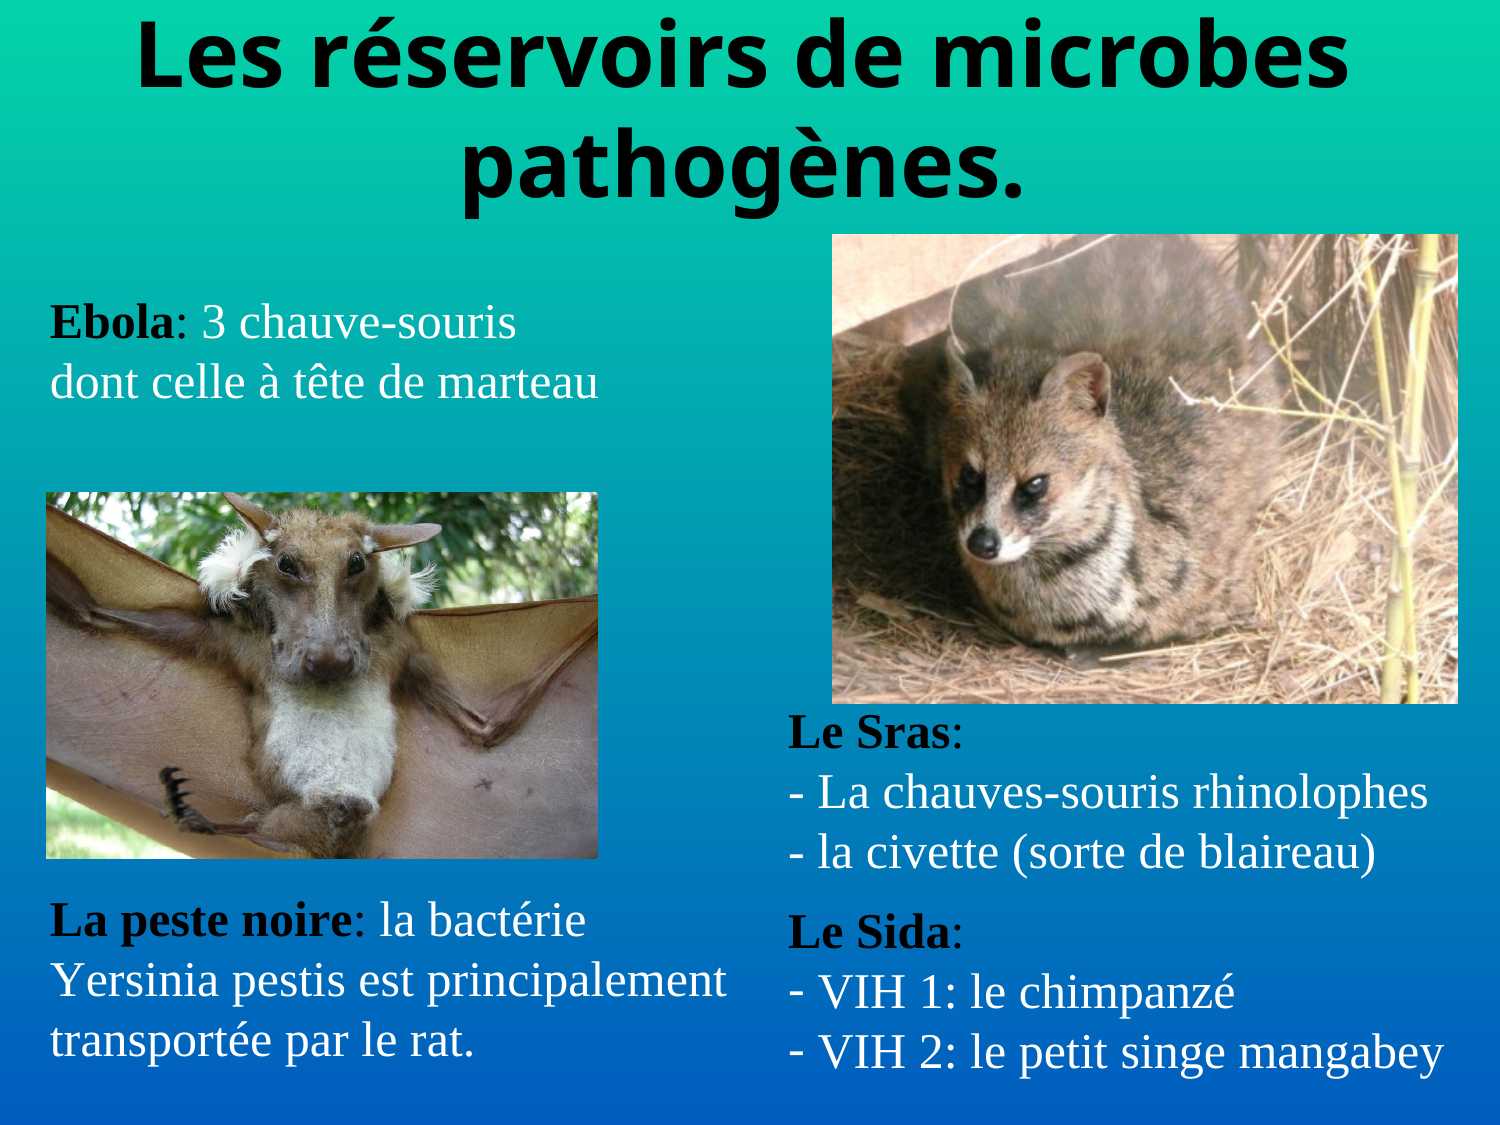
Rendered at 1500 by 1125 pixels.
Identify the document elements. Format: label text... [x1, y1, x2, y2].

text_box Ebola: 3 chauve-souris dont celle à tête de marteau [35, 281, 633, 417]
text_box Le Sida: VIH 1: le chimpanzé VIH 2: le petit singe mangabey [773, 890, 1465, 1087]
title Les réservoirs de microbes pathogènes. [105, 0, 1381, 211]
picture [0, 234, 1500, 859]
text_box La peste noire: la bactérie Yersinia pestis est principalement transportée par le rat. [35, 878, 762, 1075]
text_box Le Sras: - La chauves-souris rhinolophes - la civette (sorte de blaireau) [773, 691, 1465, 887]
